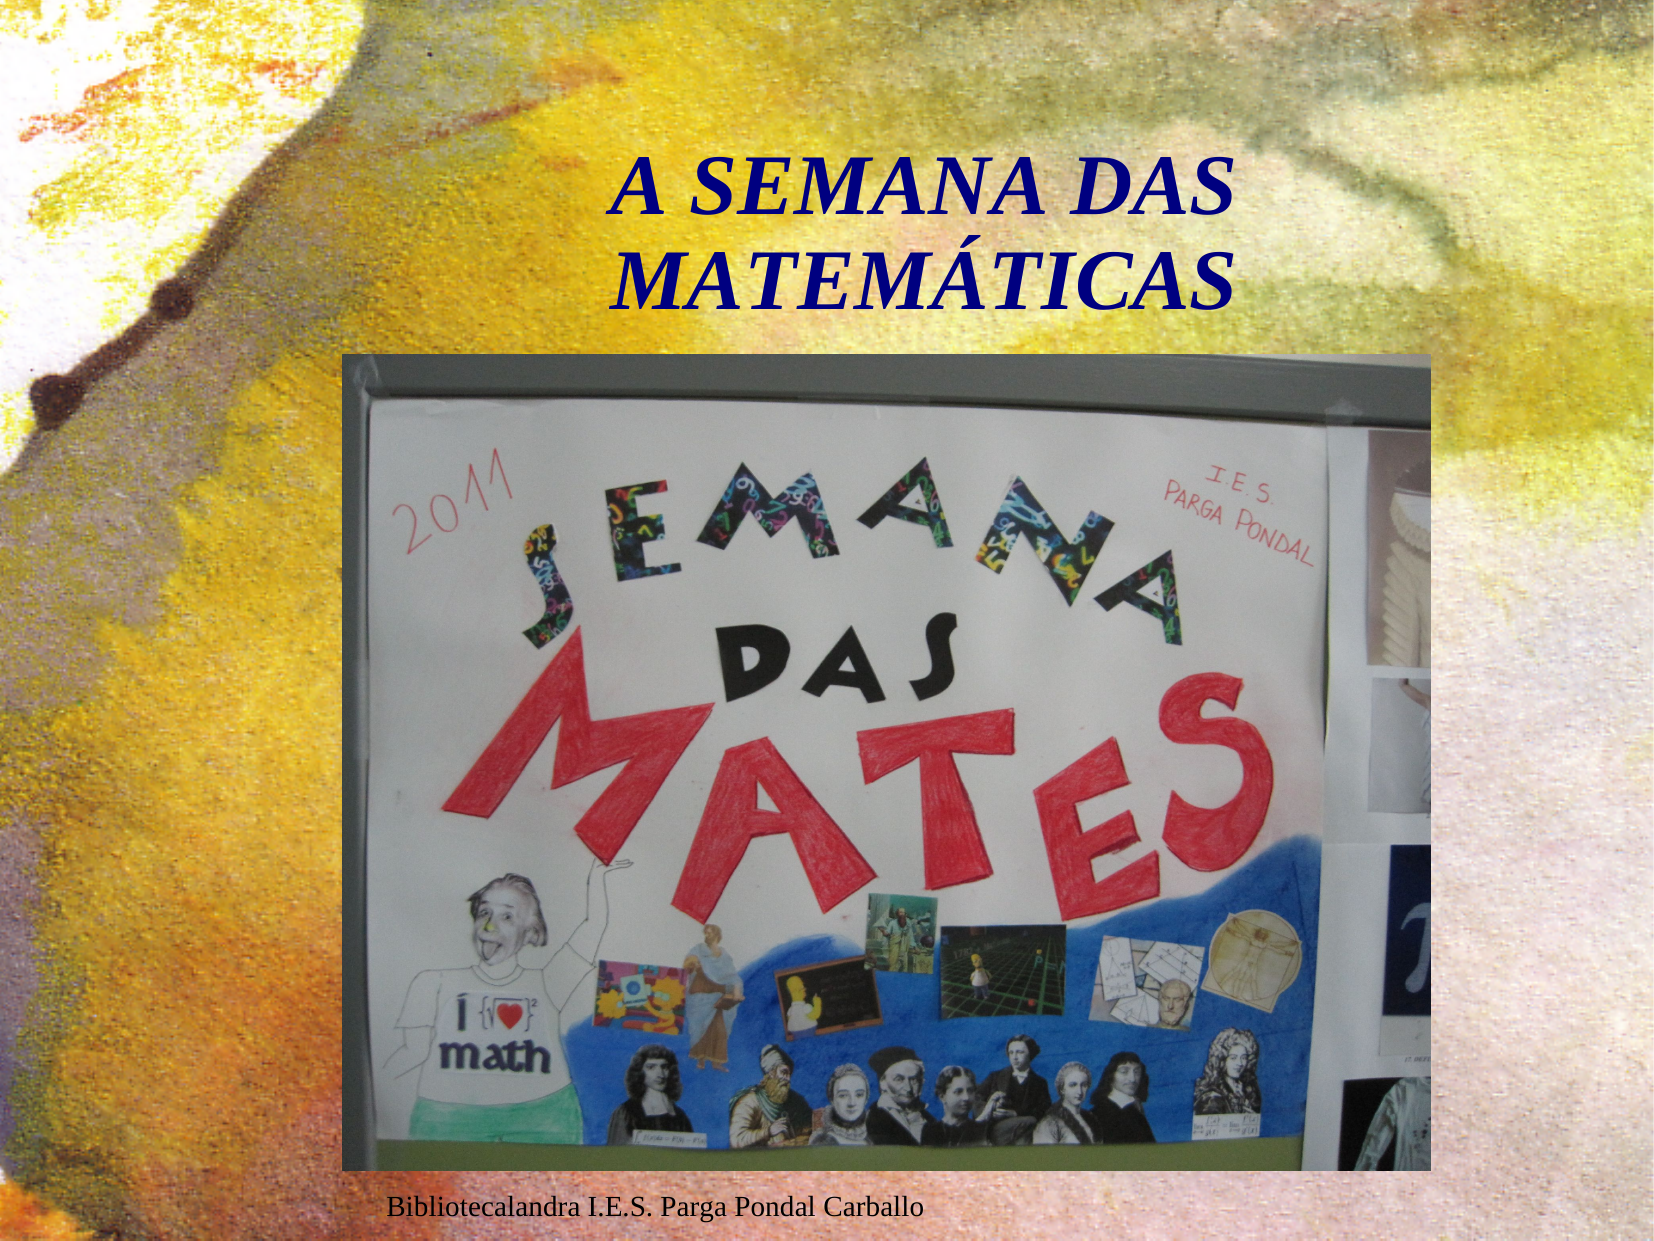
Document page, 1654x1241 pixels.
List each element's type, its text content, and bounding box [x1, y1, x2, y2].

title A SEMANA DAS MATEMÁTICAS [289, 129, 1560, 337]
picture [0, 0, 1654, 1241]
